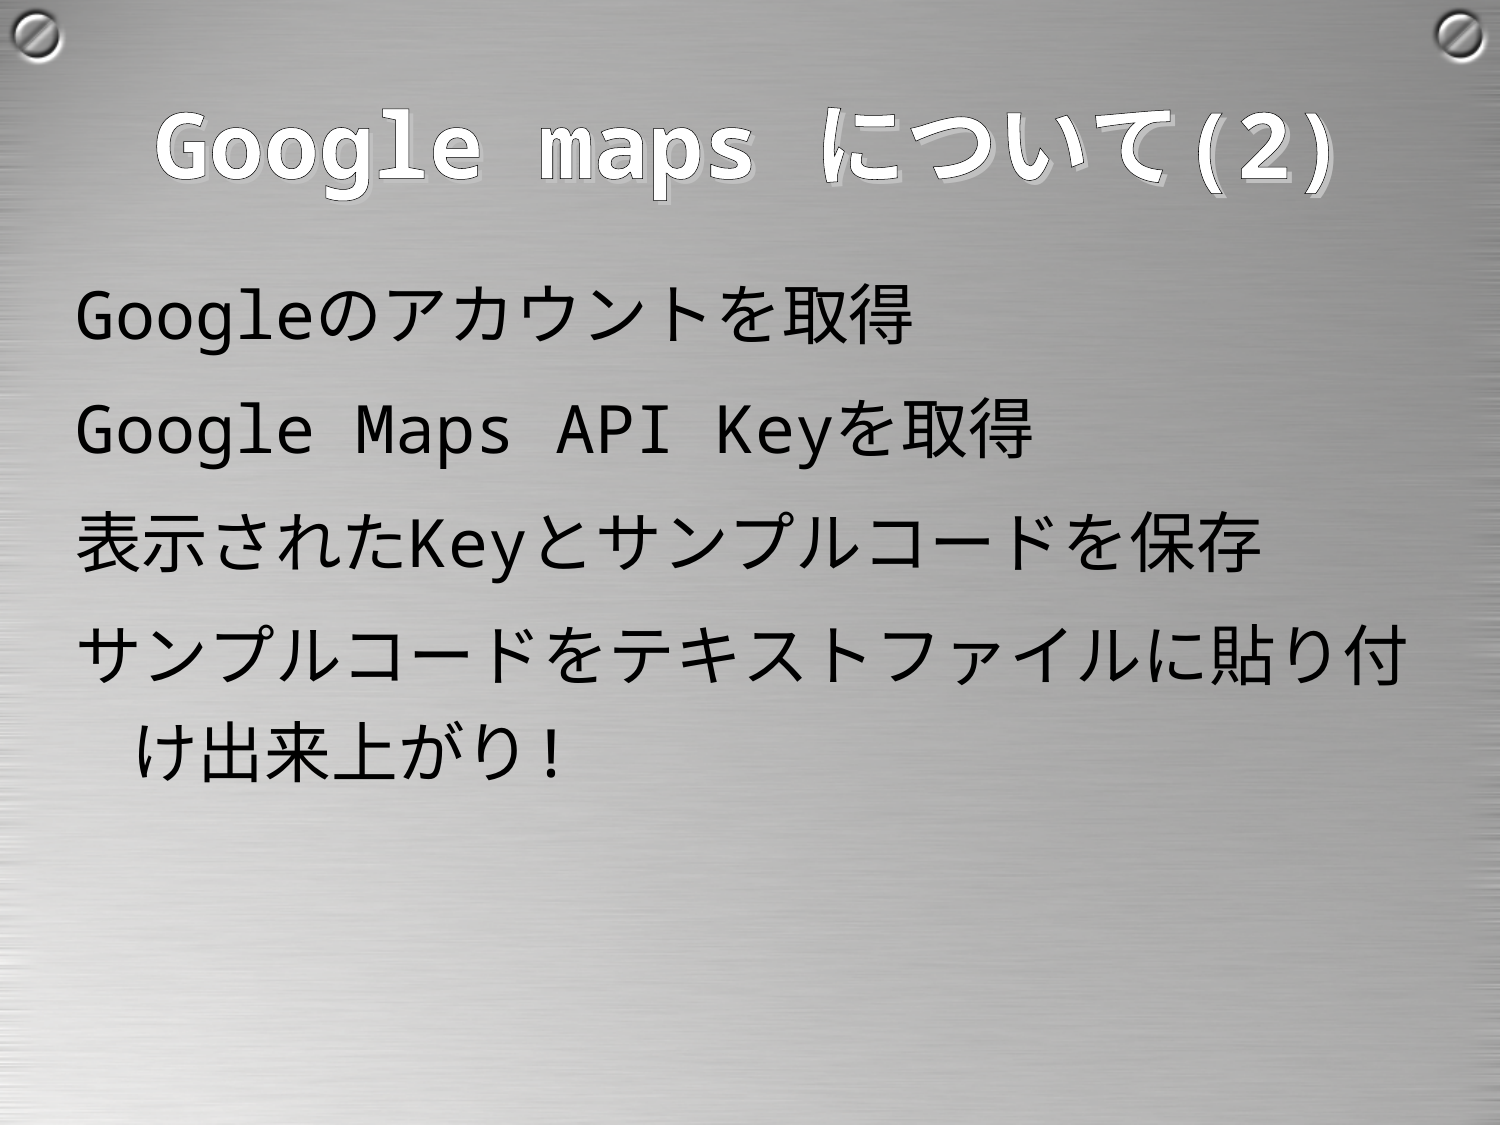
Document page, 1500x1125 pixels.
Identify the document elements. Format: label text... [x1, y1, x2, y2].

picture [0, 0, 1500, 1125]
title Google maps について(2) [75, 28, 1426, 250]
list Googleのアカウントを取得 Google Maps API Keyを取得 表示されたKeyとサンプルコードを保存 サンプルコードをテキストファイルに貼り付け出来上がり! [75, 262, 1426, 991]
